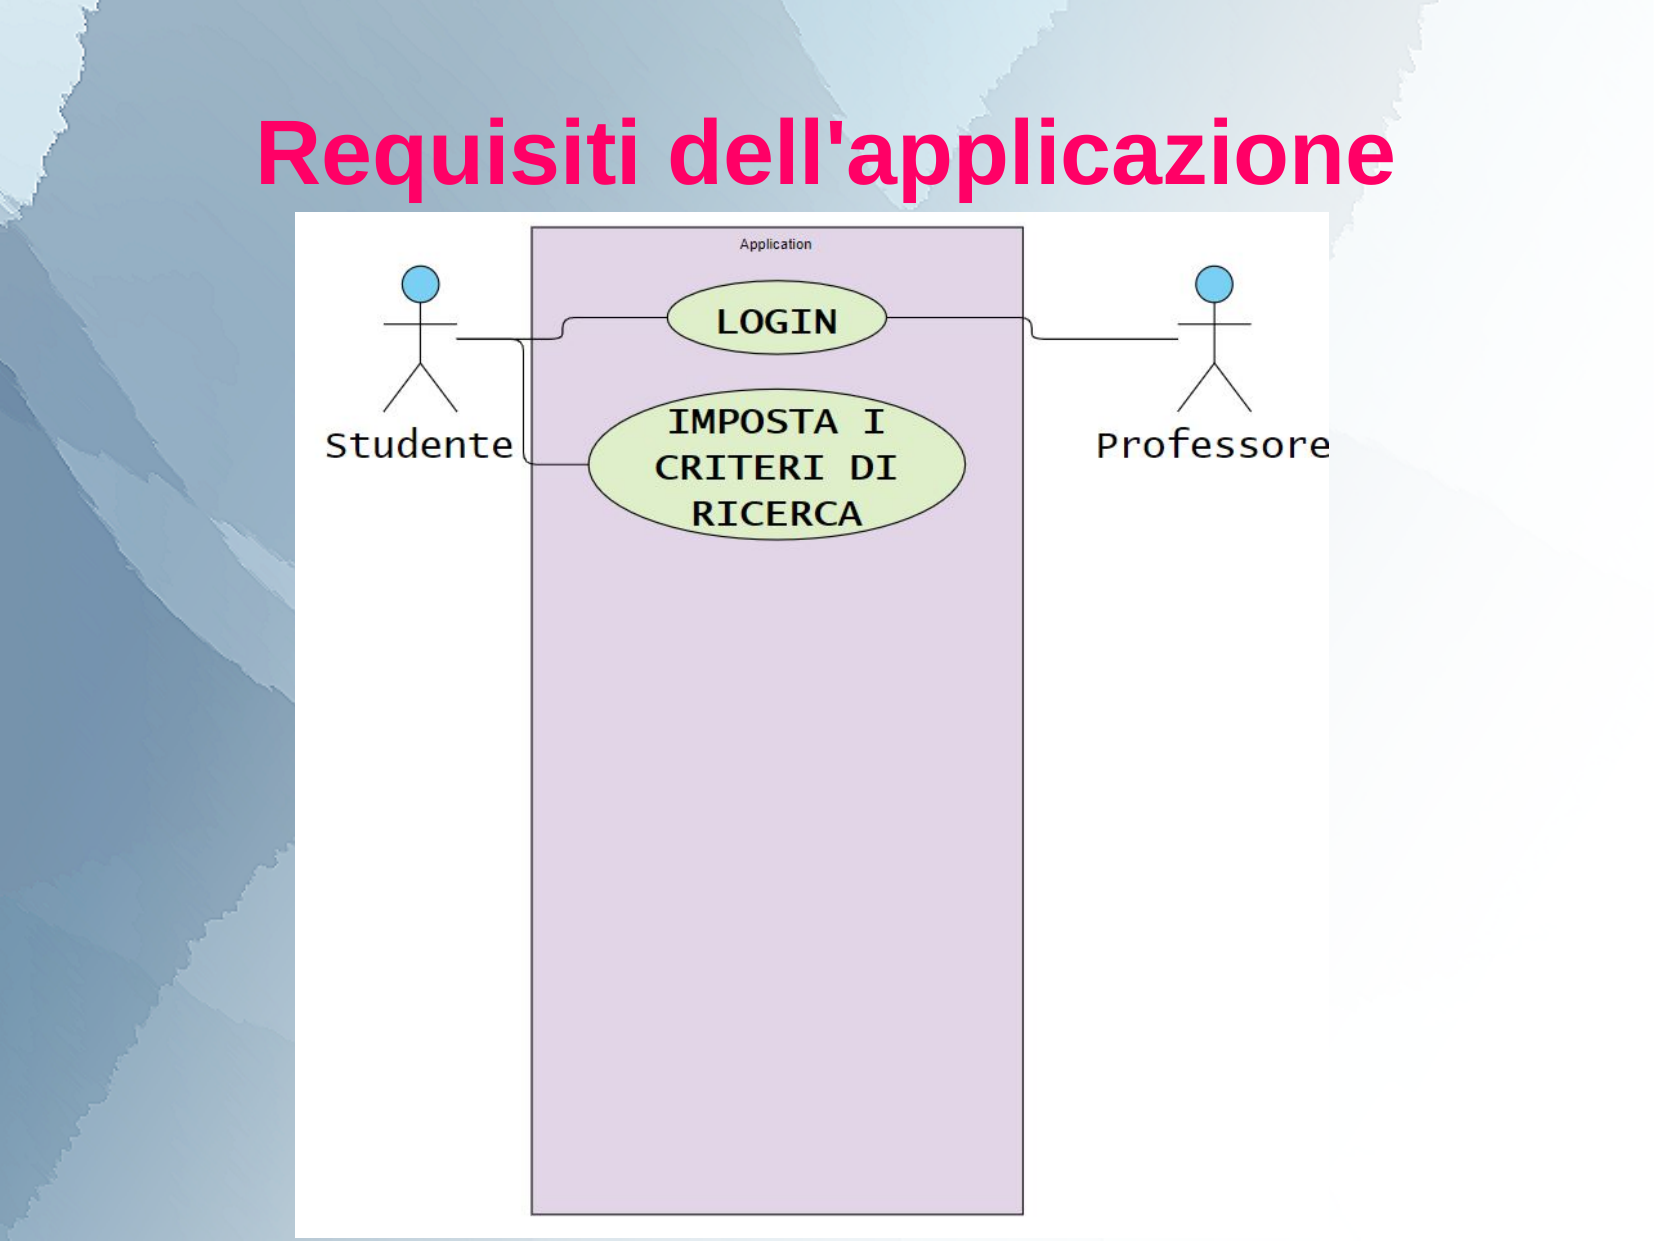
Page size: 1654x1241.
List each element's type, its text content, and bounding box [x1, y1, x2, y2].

picture [0, 0, 1654, 1241]
title Requisiti dell'applicazione [82, 49, 1571, 257]
